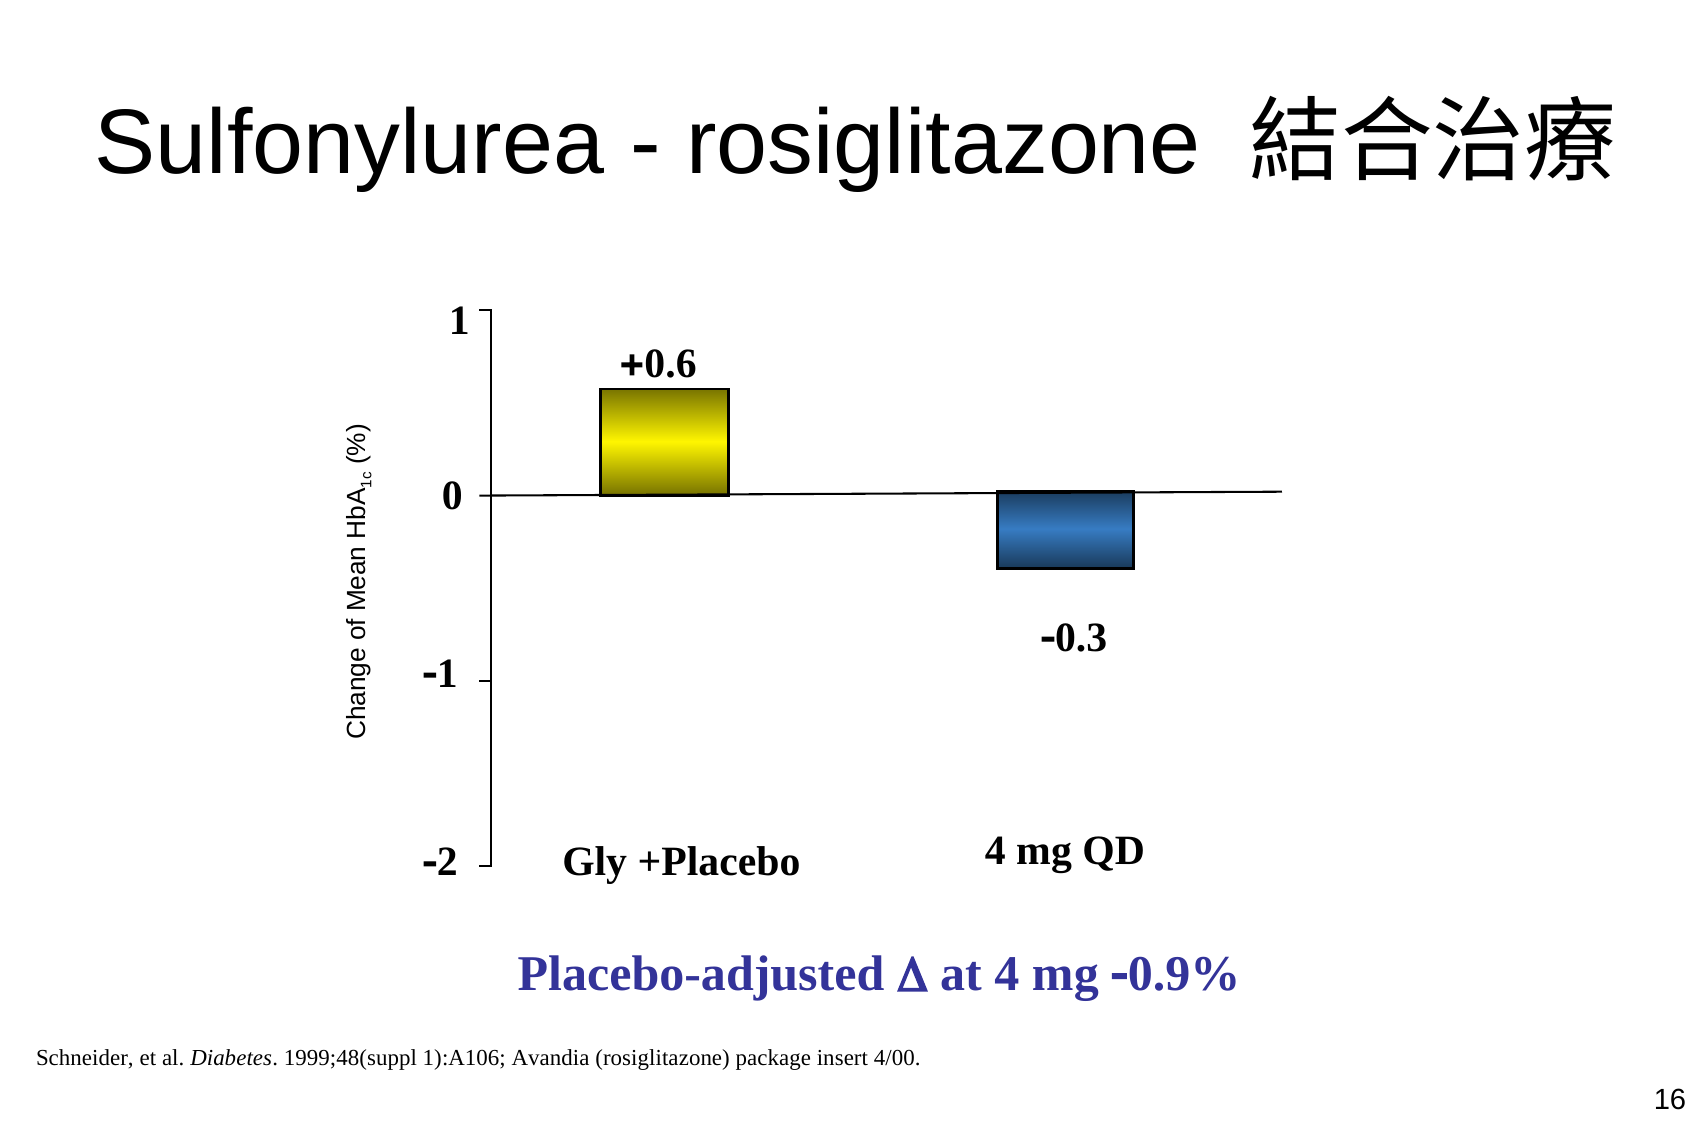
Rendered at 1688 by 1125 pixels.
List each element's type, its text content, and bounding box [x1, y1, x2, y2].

text_box [600, 388, 729, 493]
text_box 0.3 [1020, 609, 1128, 660]
text_box Change of Mean HbA1c (%) [323, 290, 390, 873]
text_box 0 [441, 467, 457, 519]
text_box Placebo-adjusted  at 4 mg 0.9% [501, 940, 1258, 1001]
text_box 2 [422, 834, 458, 885]
text_box 0 [449, 483, 454, 507]
text_box 1 [422, 645, 458, 696]
text_box Schneider, et al. Diabetes. 1999;48(suppl 1):A106; Avandia (rosiglitazone) package insert 4/00. [28, 1019, 1105, 1085]
title Sulfonylurea - rosiglitazone 結合治療 [64, 42, 1647, 231]
text_box [997, 494, 1134, 569]
text_box 1 [448, 292, 470, 343]
text_box 4 mg QD [984, 822, 1146, 873]
text_box 0.6 [619, 335, 697, 386]
text_box Gly +Placebo [560, 834, 804, 885]
